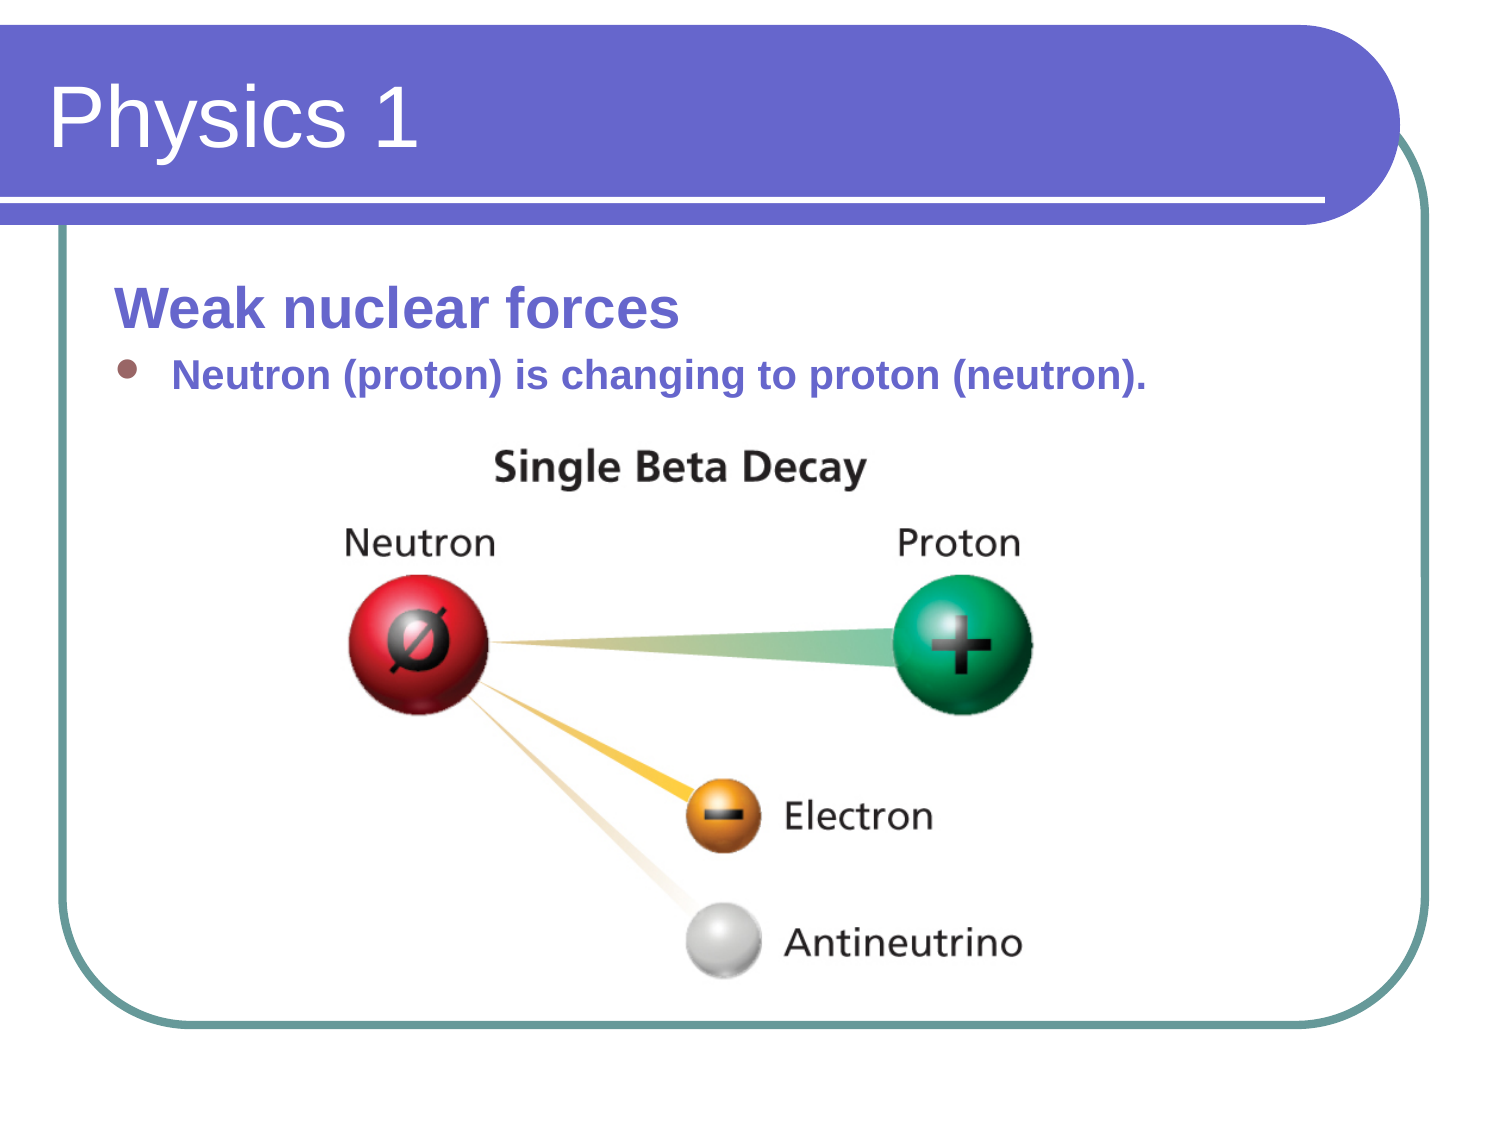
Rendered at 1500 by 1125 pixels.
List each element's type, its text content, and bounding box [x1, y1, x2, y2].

picture [312, 432, 1080, 1013]
title Physics 1 [32, 37, 1347, 188]
list Weak nuclear forces Neutron (proton) is changing to proton (neutron). [99, 262, 1400, 988]
